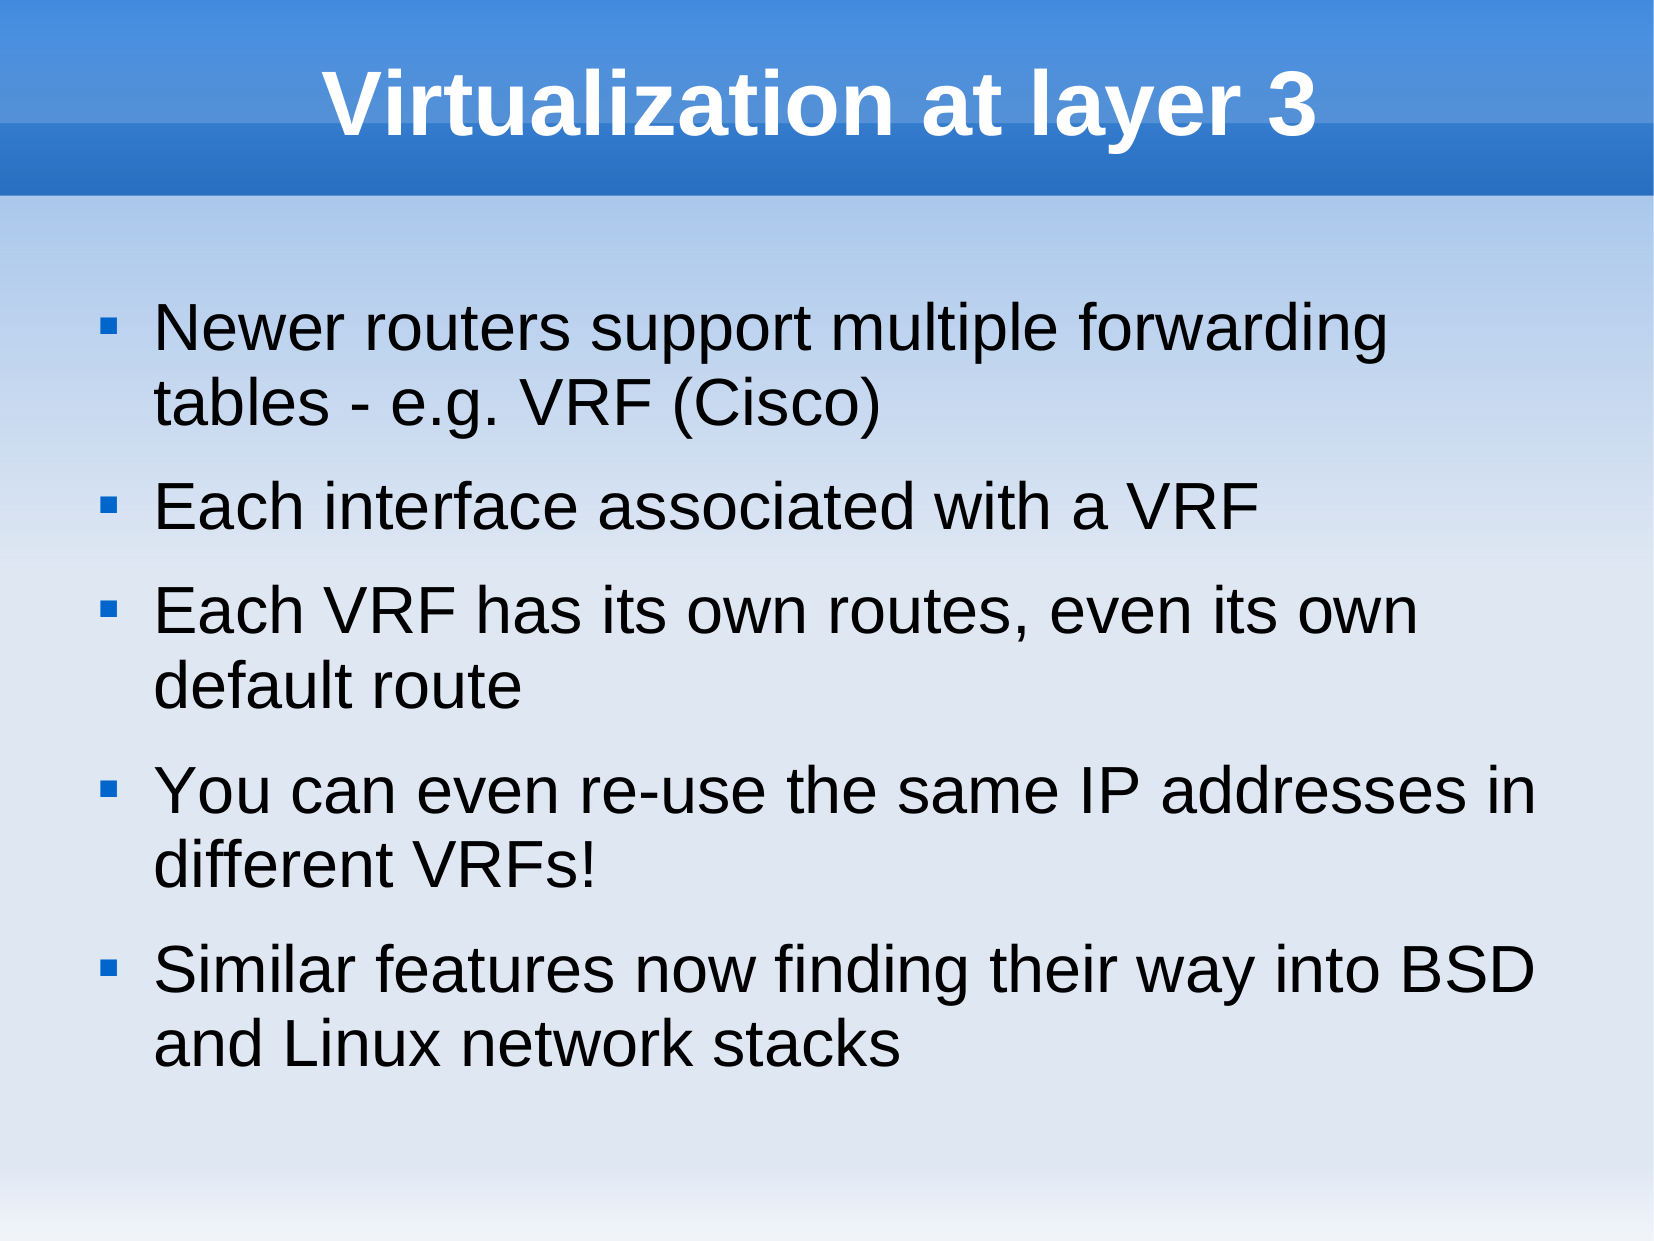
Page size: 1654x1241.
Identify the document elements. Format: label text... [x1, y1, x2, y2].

picture [0, 0, 1654, 1241]
list Newer routers support multiple forwarding tables - e.g. VRF (Cisco) Each interface associated with a VRF Each VRF has its own routes, even its own default route You can even re-use the same IP addresses in different VRFs! Similar features now finding their way into BSD and Linux network stacks [82, 290, 1571, 1094]
title Virtualization at layer 3 [76, 7, 1565, 200]
